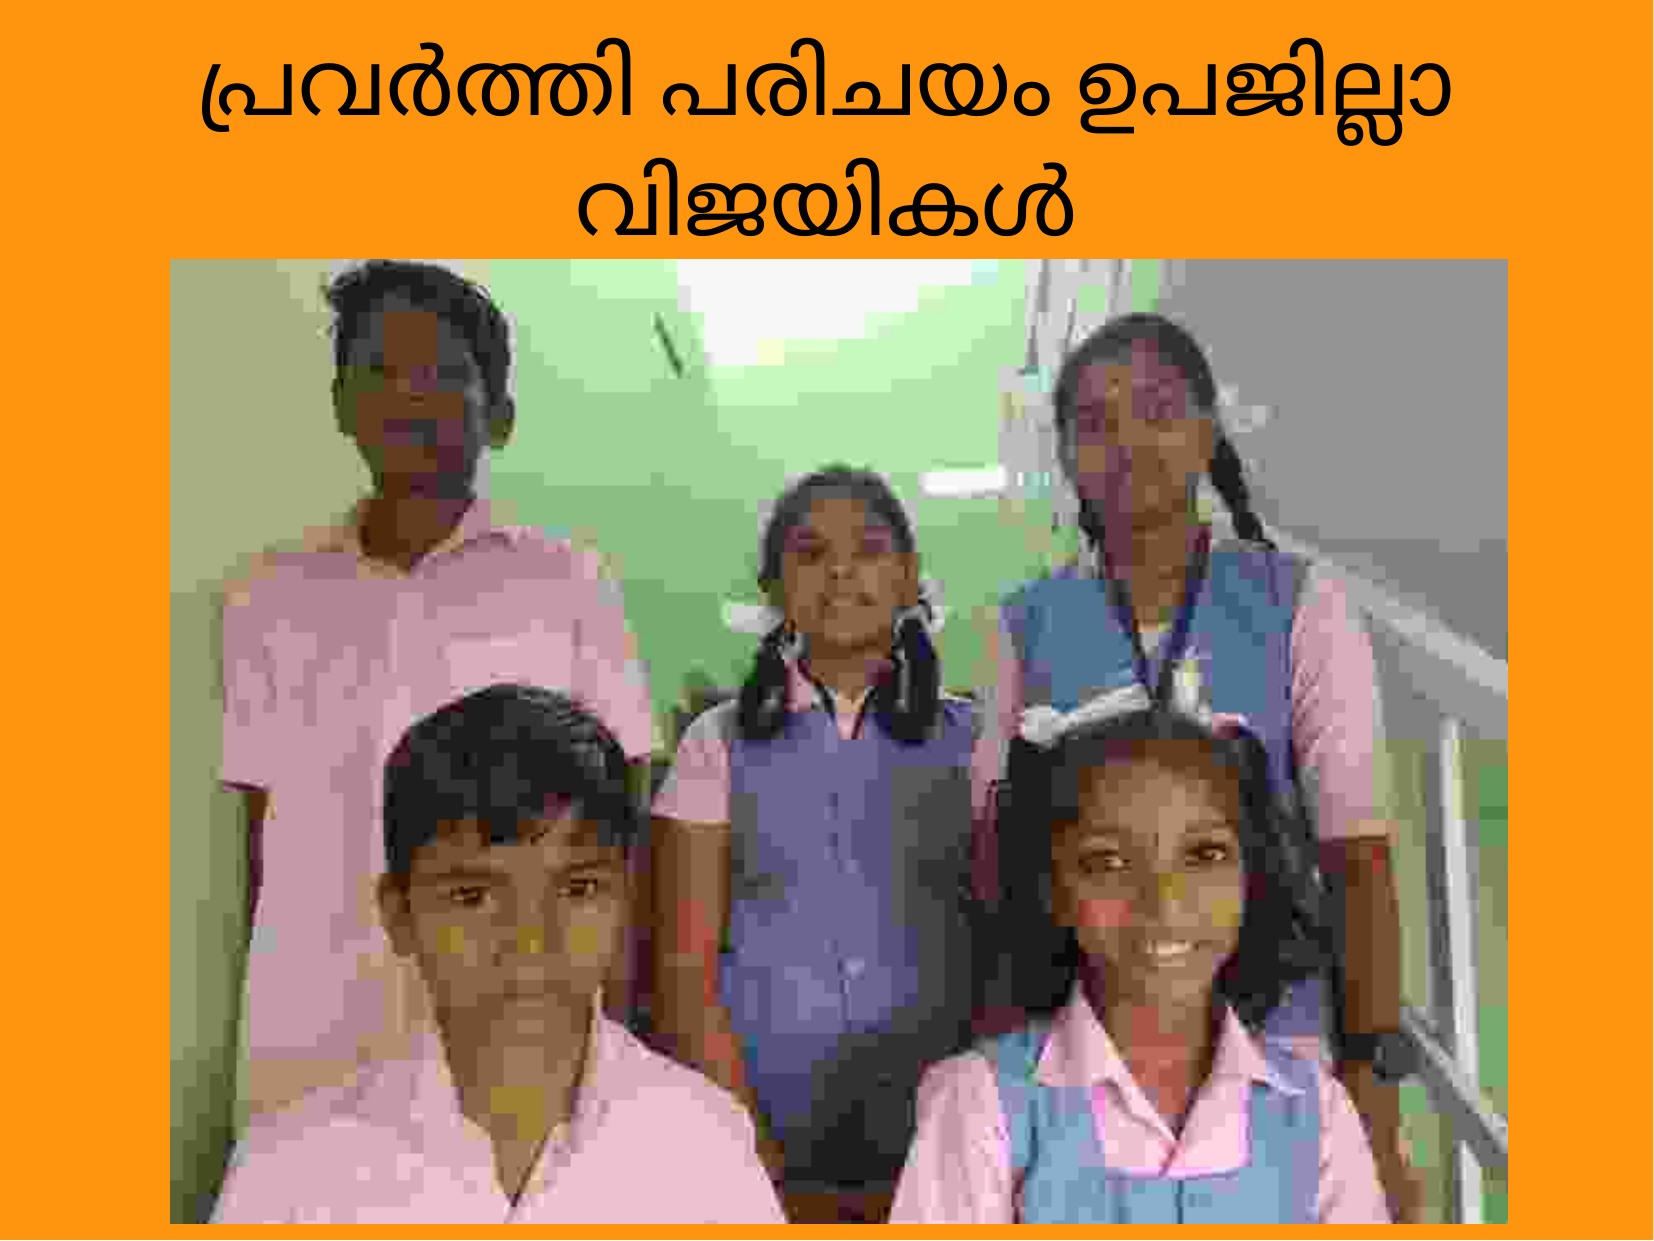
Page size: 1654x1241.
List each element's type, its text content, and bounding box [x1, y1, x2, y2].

title പ്രവര്‍ത്തി പരിചയം ഉപജില്ലാ വിജയികള്‍ [82, 14, 1571, 292]
picture [170, 259, 1508, 1224]
